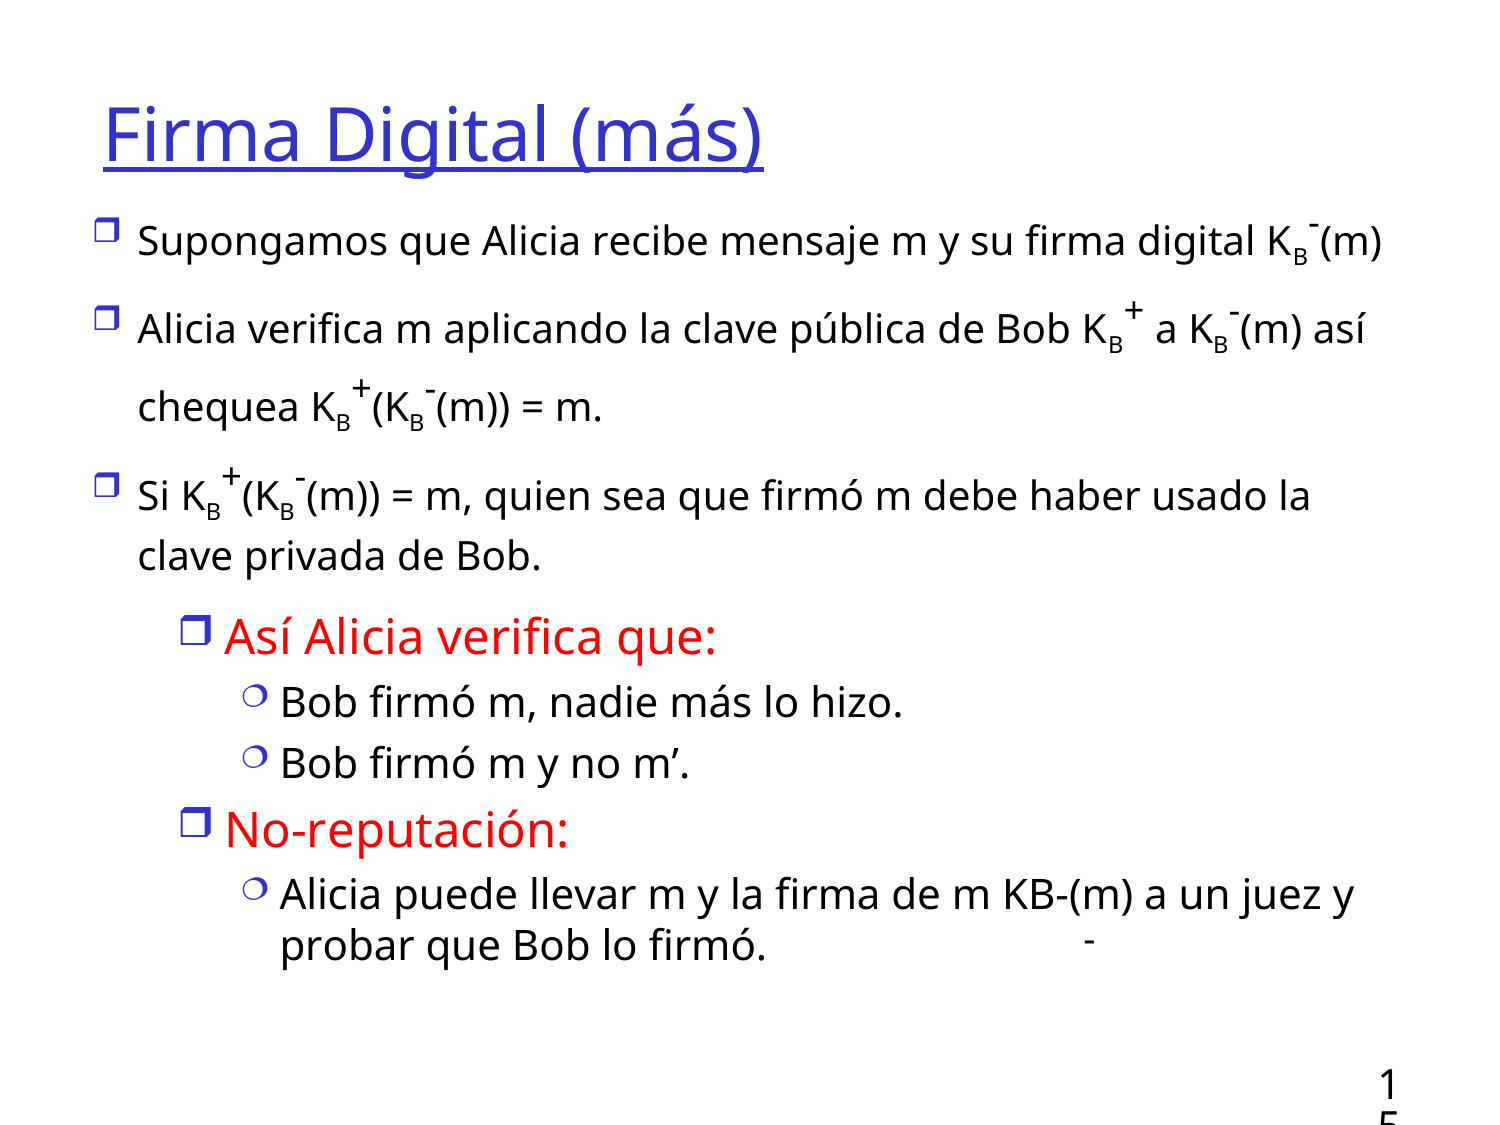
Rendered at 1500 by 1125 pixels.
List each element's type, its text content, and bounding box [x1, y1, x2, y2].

title Firma Digital (más) [87, 16, 1363, 184]
list Así Alicia verifica que: Bob firmó m, nadie más lo hizo. Bob firmó m y no m’. No-reputación: Alicia puede llevar m y la firma de m KB-(m) a un juez y probar que Bob lo firmó. [162, 598, 1375, 978]
list Supongamos que Alicia recibe mensaje m y su firma digital KB-(m) Alicia verifica m aplicando la clave pública de Bob KB+ a KB-(m) así chequea KB+(KB-(m)) = m. Si KB+(KB-(m)) = m, quien sea que firmó m debe haber usado la clave privada de Bob. [76, 184, 1411, 614]
text_box - [1028, 898, 1150, 969]
